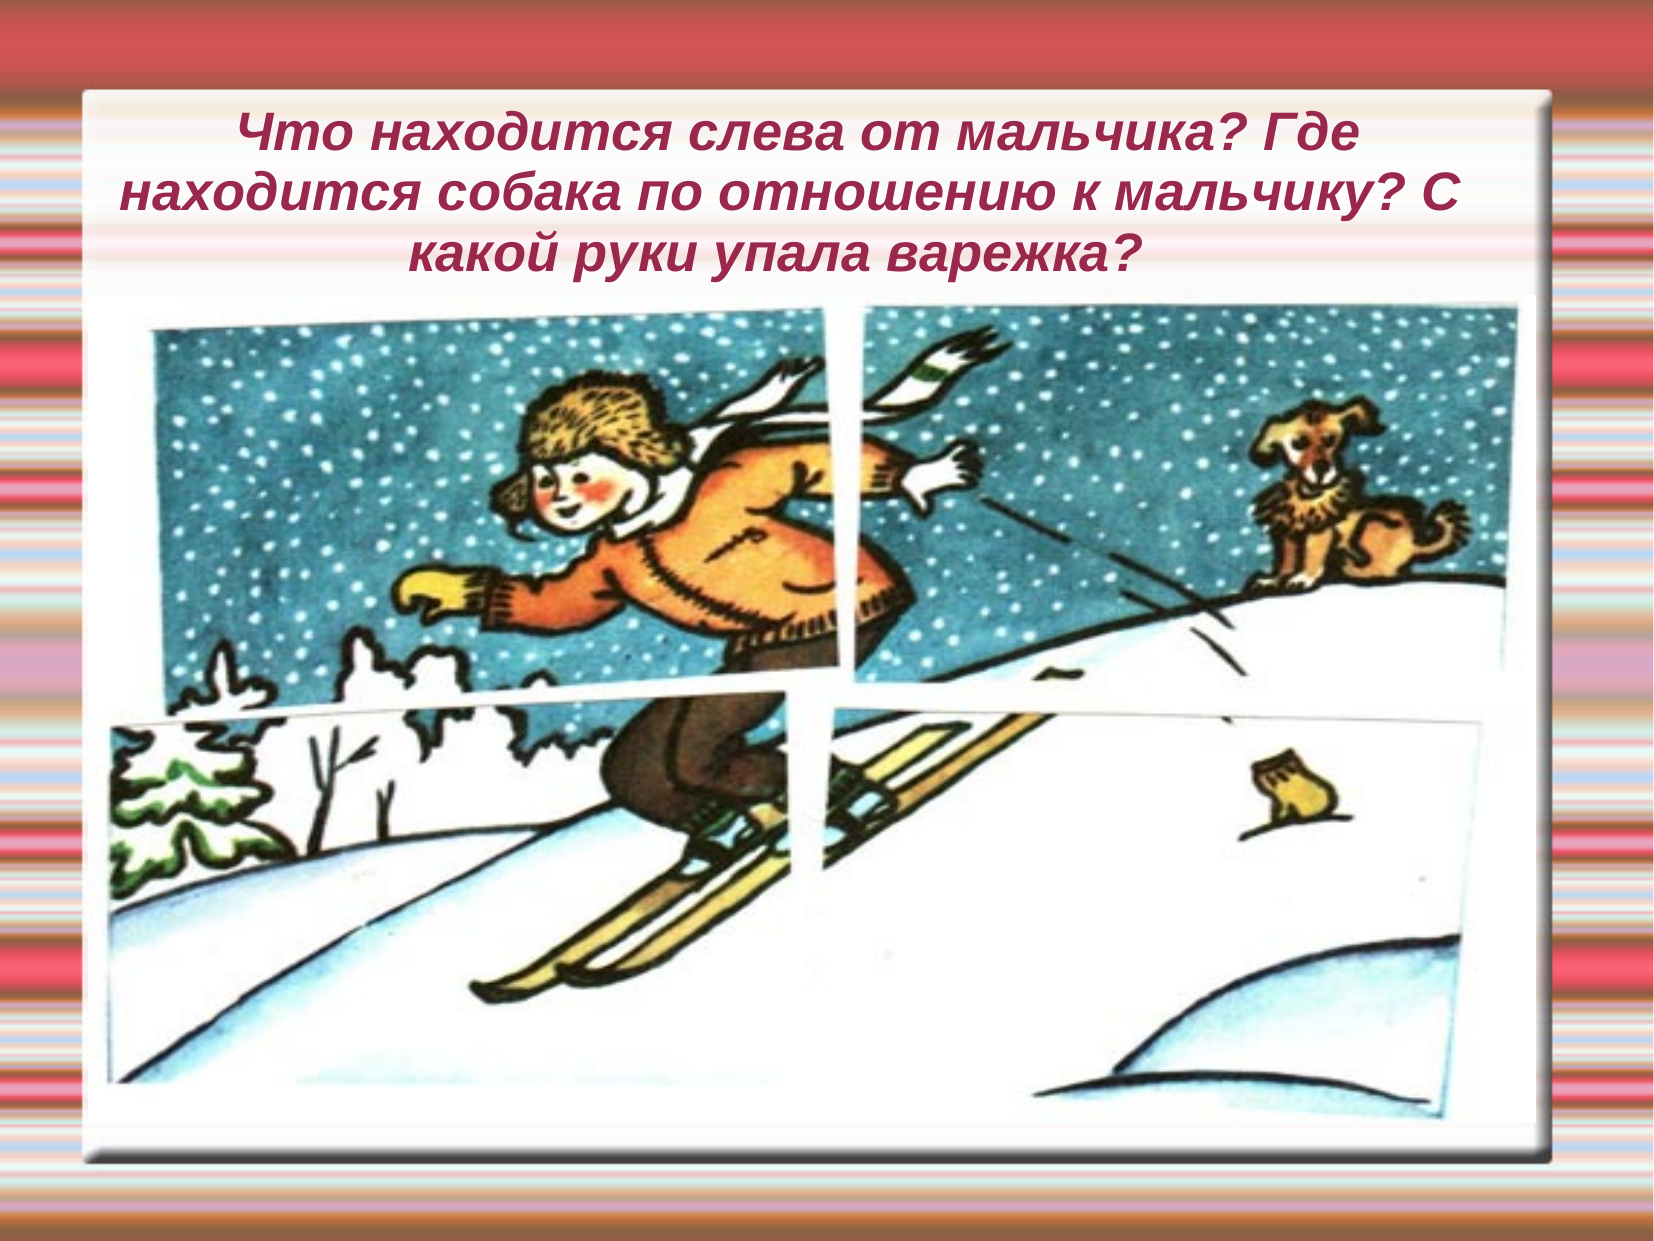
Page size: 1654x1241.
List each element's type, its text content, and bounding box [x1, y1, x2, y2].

picture [0, 0, 1654, 1241]
title Что находится слева от мальчика? Где находится собака по отношению к мальчику? С какой руки упала варежка? [76, 88, 1506, 296]
